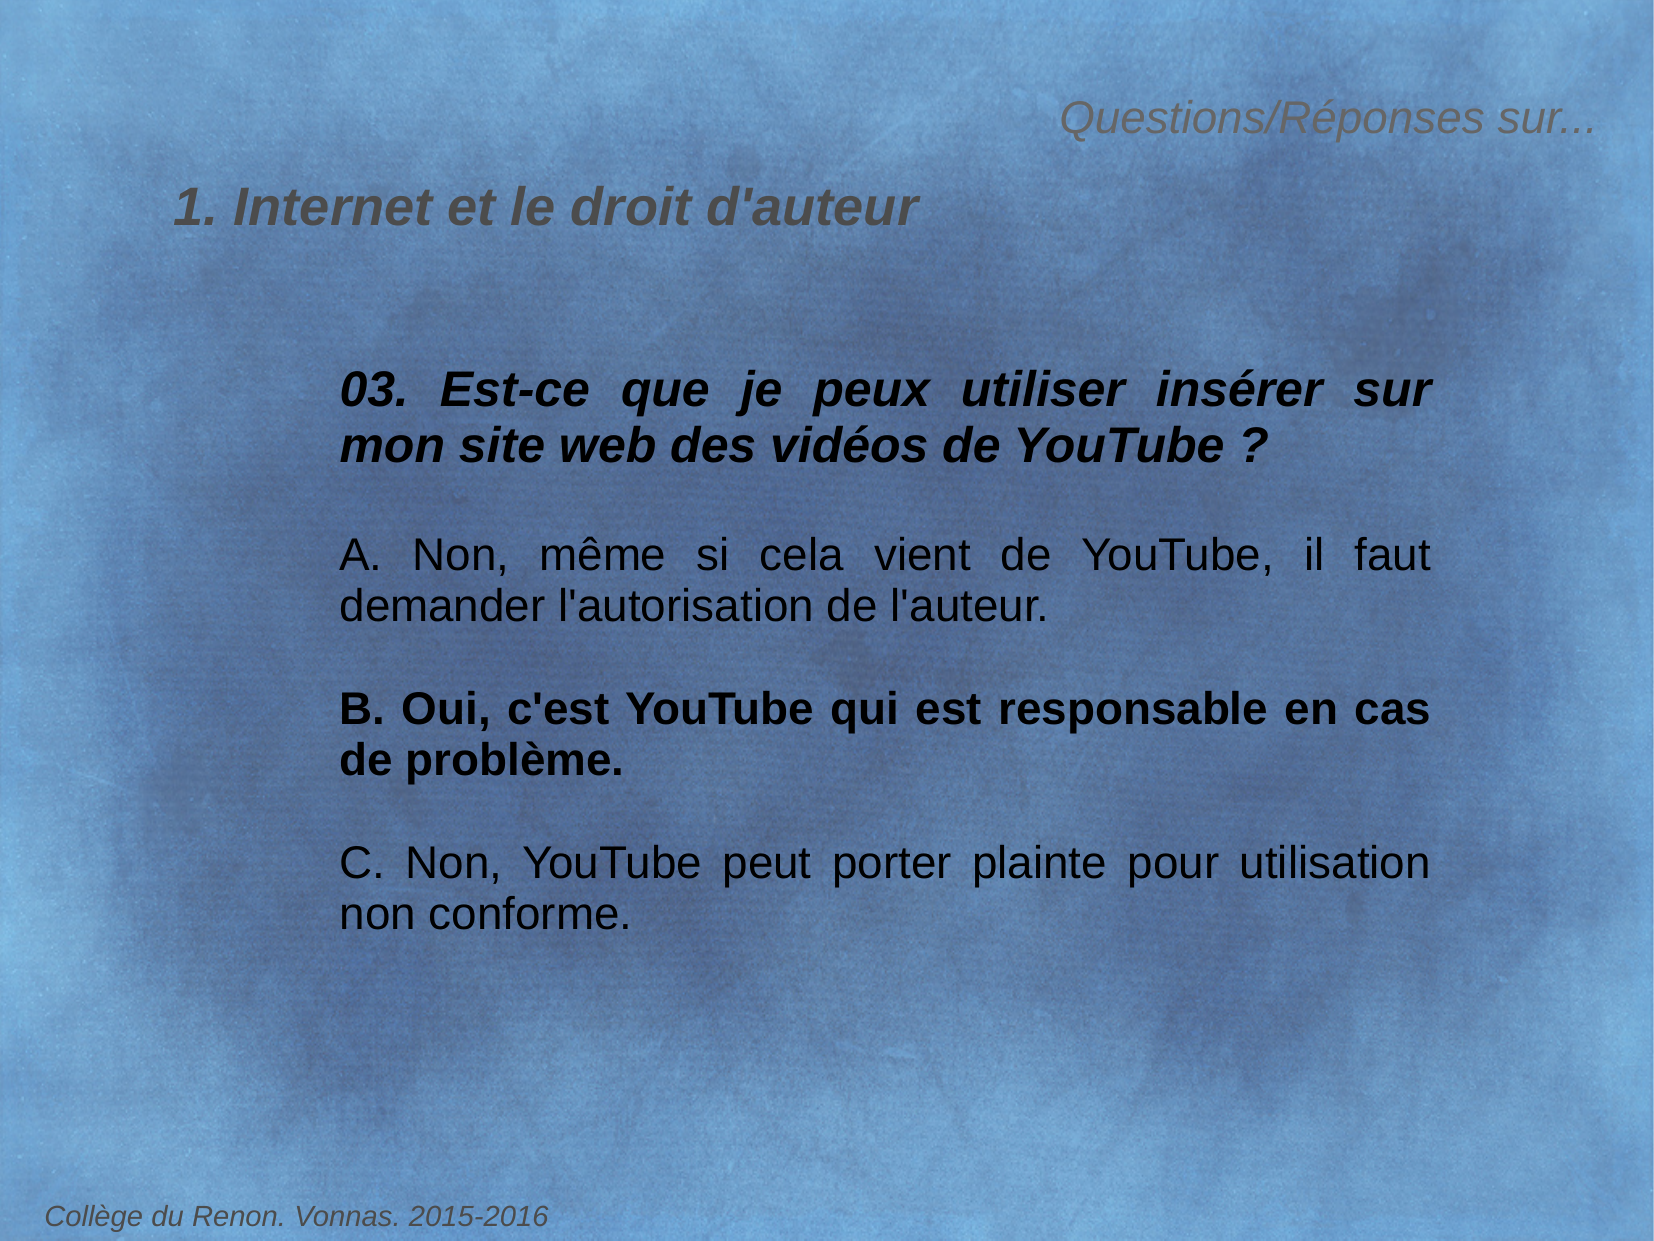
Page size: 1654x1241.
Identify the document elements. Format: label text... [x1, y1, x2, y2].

picture [0, 0, 1654, 1241]
title Questions/Réponses sur... [1003, 59, 1654, 178]
title 1. Internet et le droit d'auteur [59, 147, 1034, 266]
text_box 03. Est-ce que je peux utiliser insérer sur mon site web des vidéos de YouTube ? A. Non, même si cela vient de YouTube, il faut demander l'autorisation de l'auteur. B. Oui, c'est YouTube qui est responsable en cas de problème. C. Non, YouTube peut porter plainte pour utilisation non conforme. [324, 354, 1447, 1211]
text_box Collège du Renon. Vonnas. 2015-2016 [29, 1192, 858, 1241]
